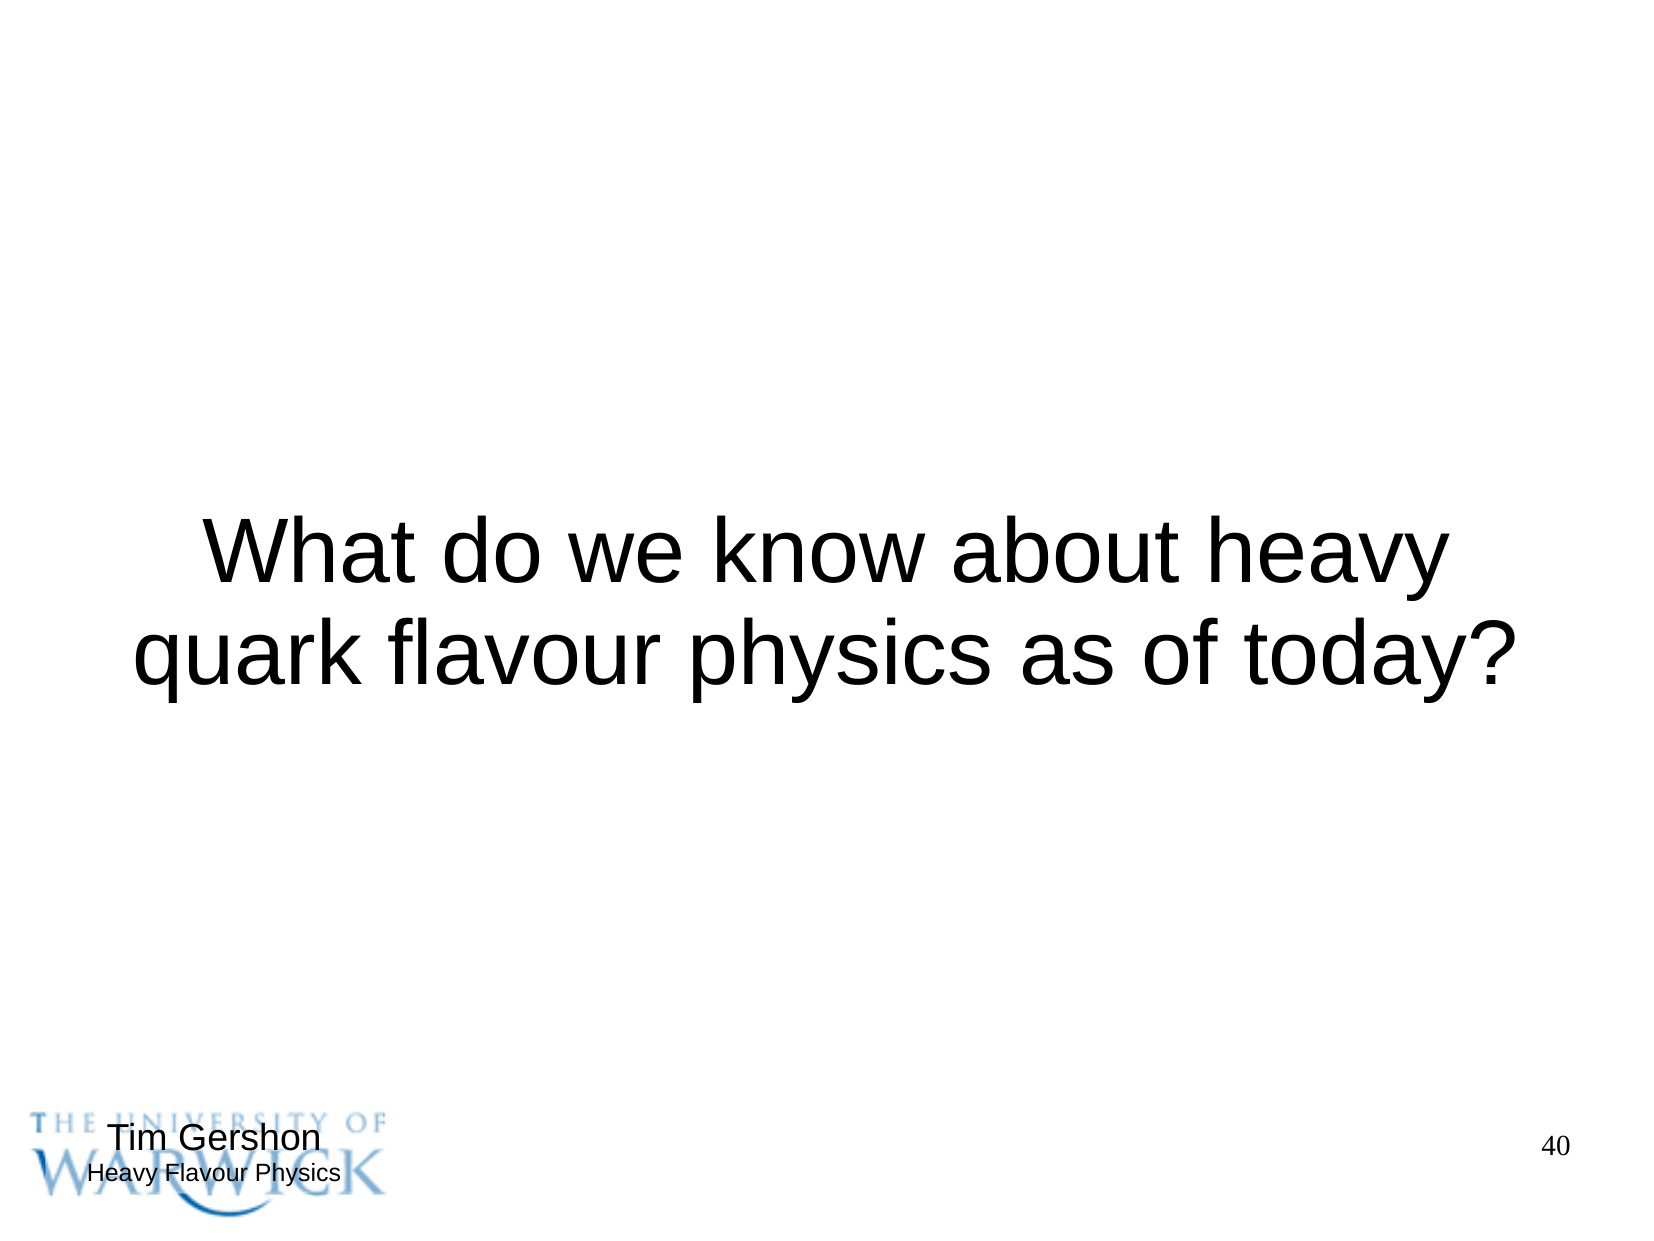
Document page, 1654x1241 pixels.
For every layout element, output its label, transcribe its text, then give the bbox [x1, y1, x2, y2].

title What do we know about heavy quark flavour physics as of today? [82, 499, 1571, 705]
text_box Tim Gershon Heavy Flavour Physics [45, 1108, 383, 1194]
picture [19, 1106, 406, 1232]
